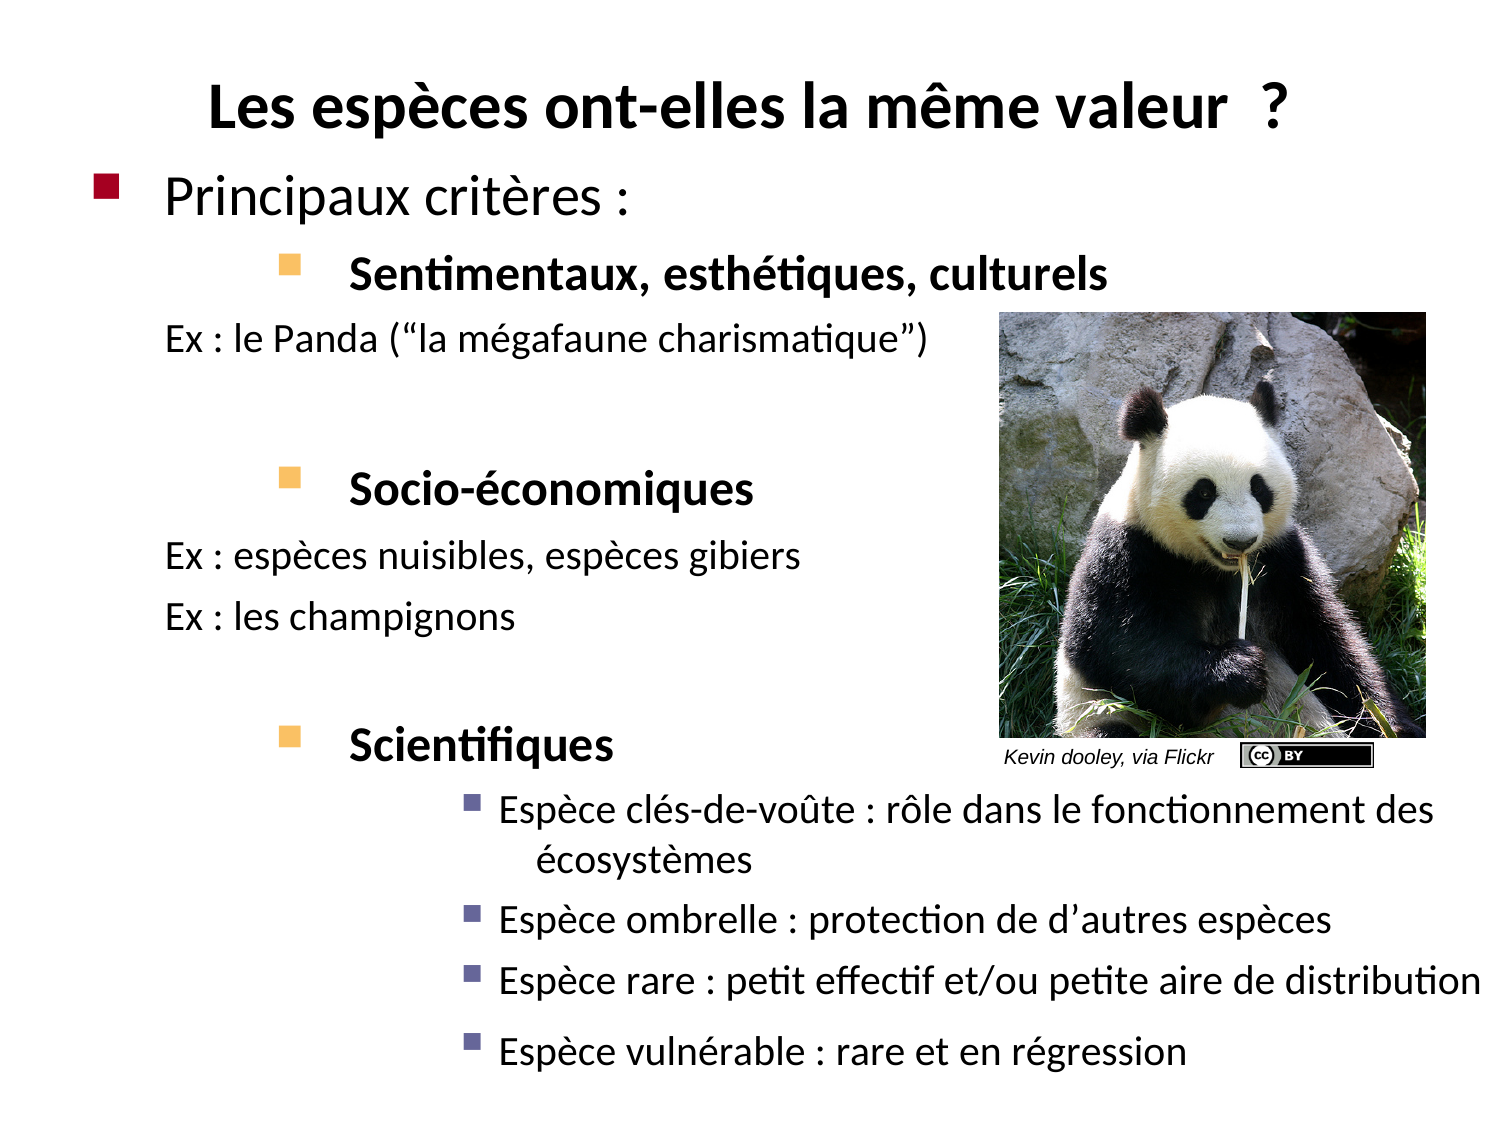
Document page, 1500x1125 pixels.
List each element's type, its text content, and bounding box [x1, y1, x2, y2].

picture [1240, 742, 1374, 768]
list Principaux critères : Sentimentaux, esthétiques, culturels Ex : le Panda (“la mégafaune charismatique”) Socio-économiques Ex : espèces nuisibles, espèces gibiers Ex : les champignons Scientifiques Espèce clés-de-voûte : rôle dans le fonctionnement des écosystèmes Espèce ombrelle : protection de d’autres espèces Espèce rare : petit effectif et/ou petite aire de distribution Espèce vulnérable : rare et en régression [75, 149, 1500, 1125]
title Les espèces ont-elles la même valeur ? [0, 24, 1500, 150]
text_box Kevin dooley, via Flickr [1000, 725, 1229, 774]
picture [999, 312, 1426, 738]
